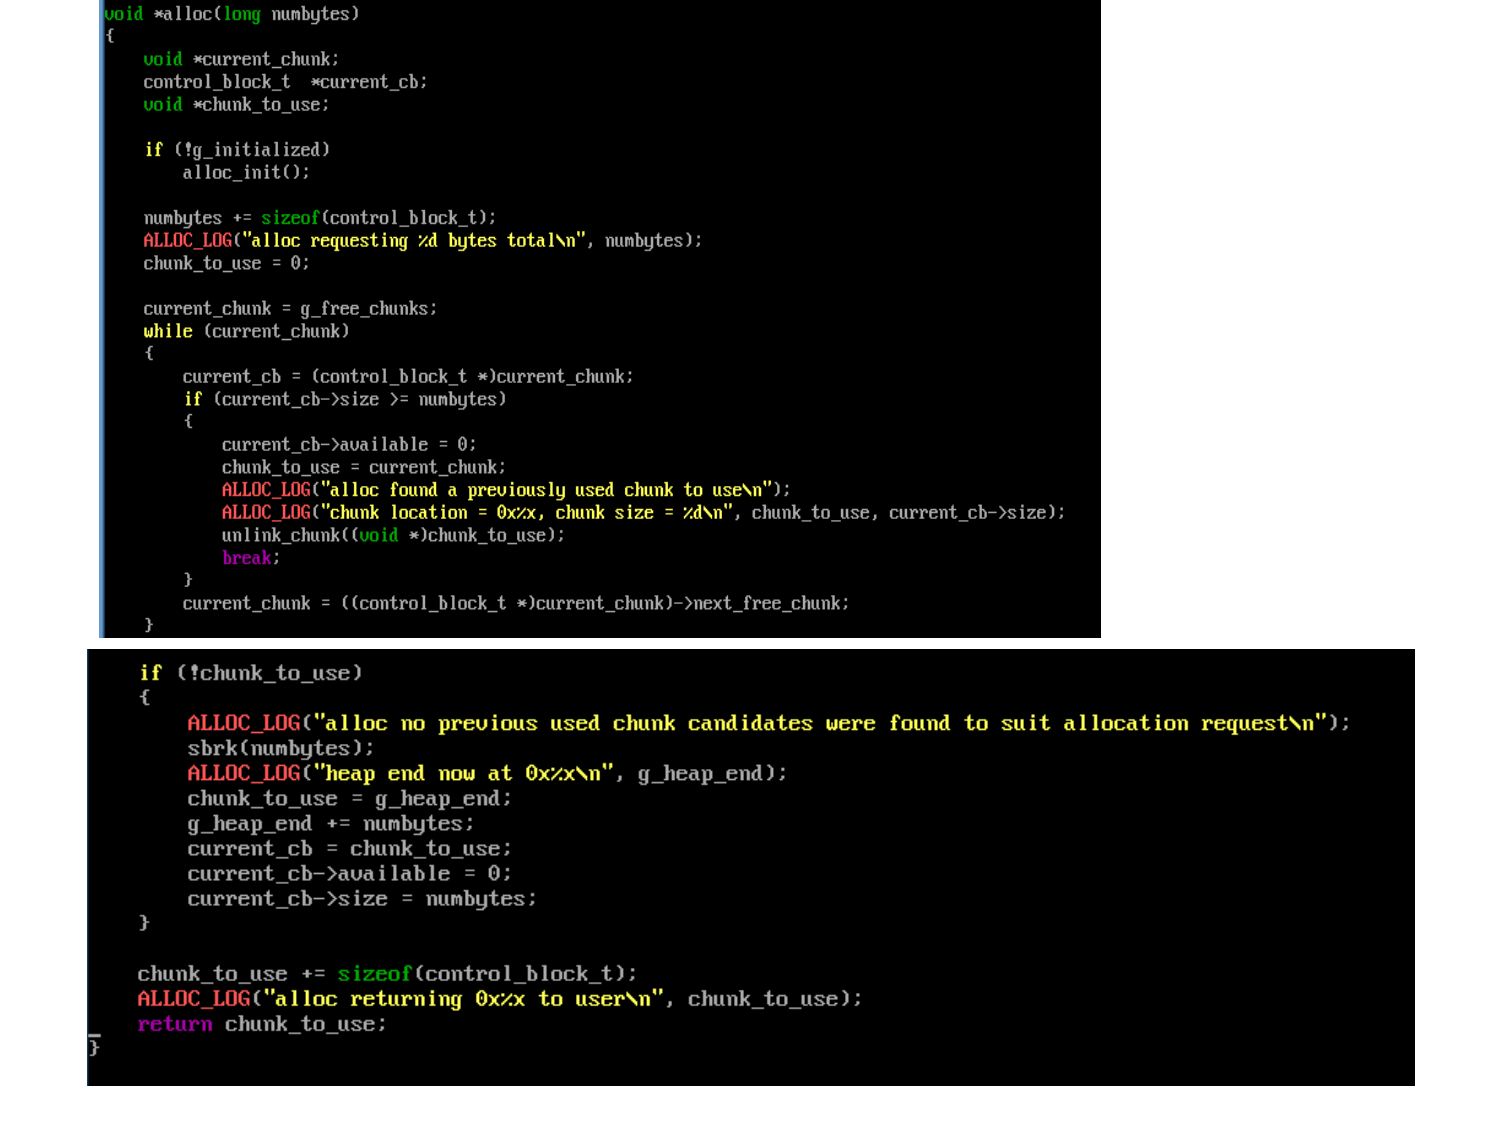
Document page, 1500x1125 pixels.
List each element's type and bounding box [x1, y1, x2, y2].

picture [87, 649, 1415, 1086]
picture [99, 0, 1101, 638]
